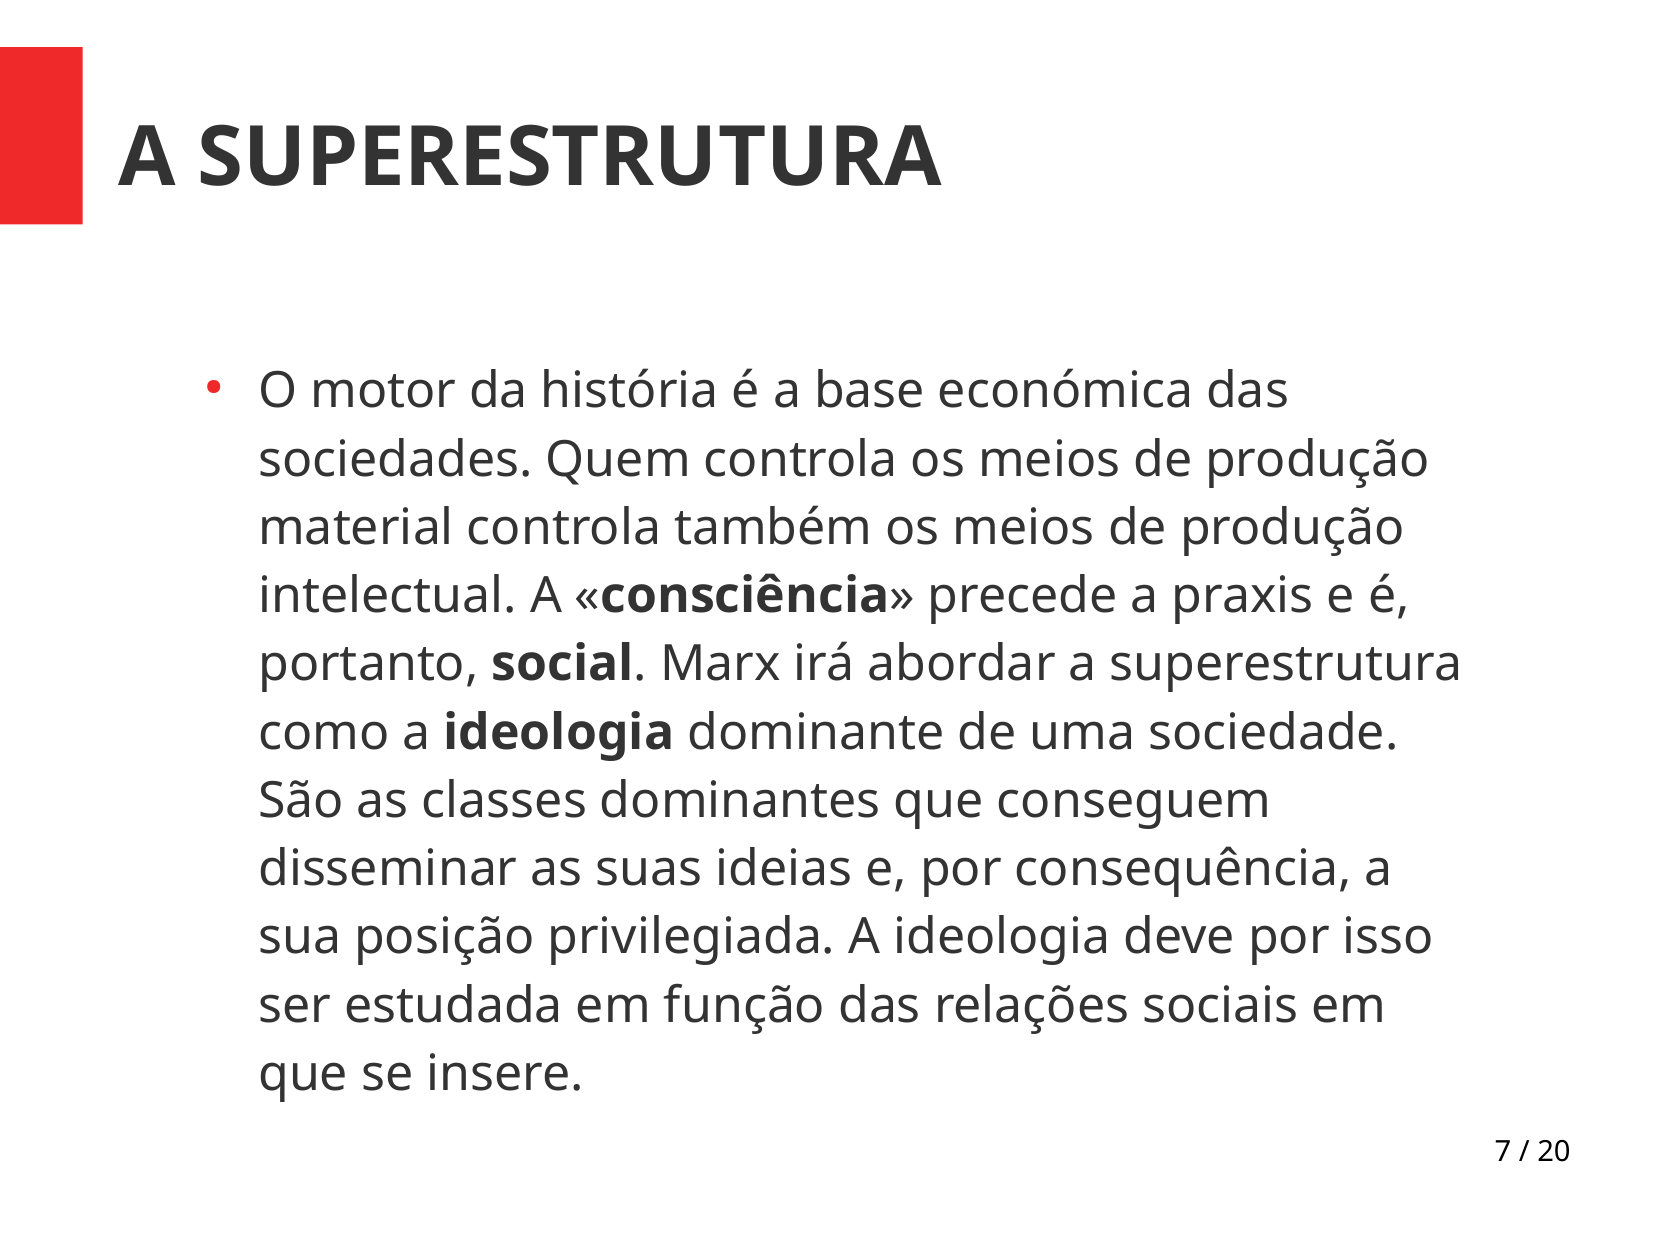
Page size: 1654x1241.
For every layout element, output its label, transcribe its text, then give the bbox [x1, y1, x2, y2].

list O motor da história é a base económica das sociedades. Quem controla os meios de produção material controla também os meios de produção intelectual. A «consciência» precede a praxis e é, portanto, social. Marx irá abordar a superestrutura como a ideologia dominante de uma sociedade. São as classes dominantes que conseguem disseminar as suas ideias e, por consequência, a sua posição privilegiada. A ideologia deve por isso ser estudada em função das relações sociais em que se insere. [187, 354, 1467, 1074]
title A SUPERESTRUTURA [118, 49, 1571, 257]
